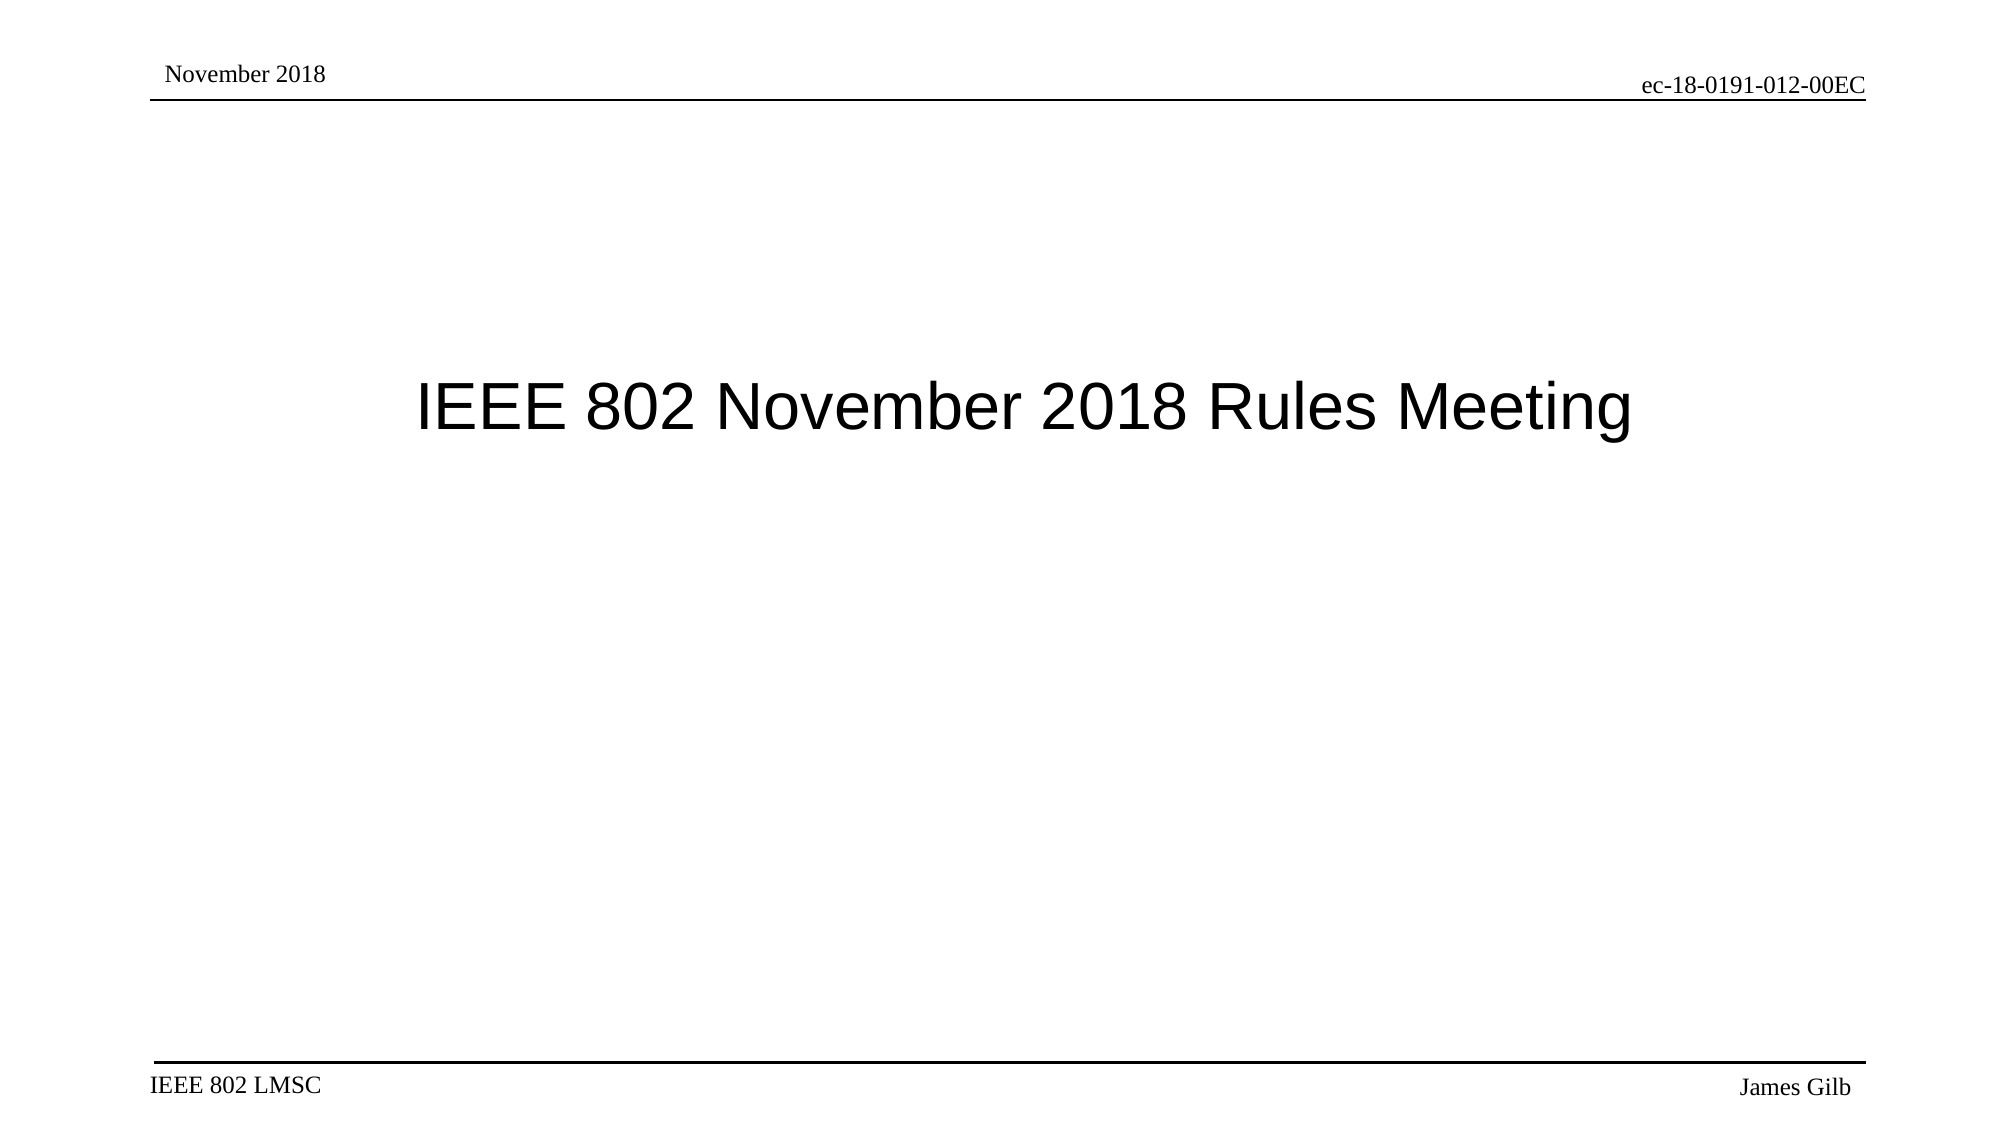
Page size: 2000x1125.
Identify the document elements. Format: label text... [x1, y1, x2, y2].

subtitle IEEE 802 November 2018 Rules Meeting [149, 112, 1900, 693]
